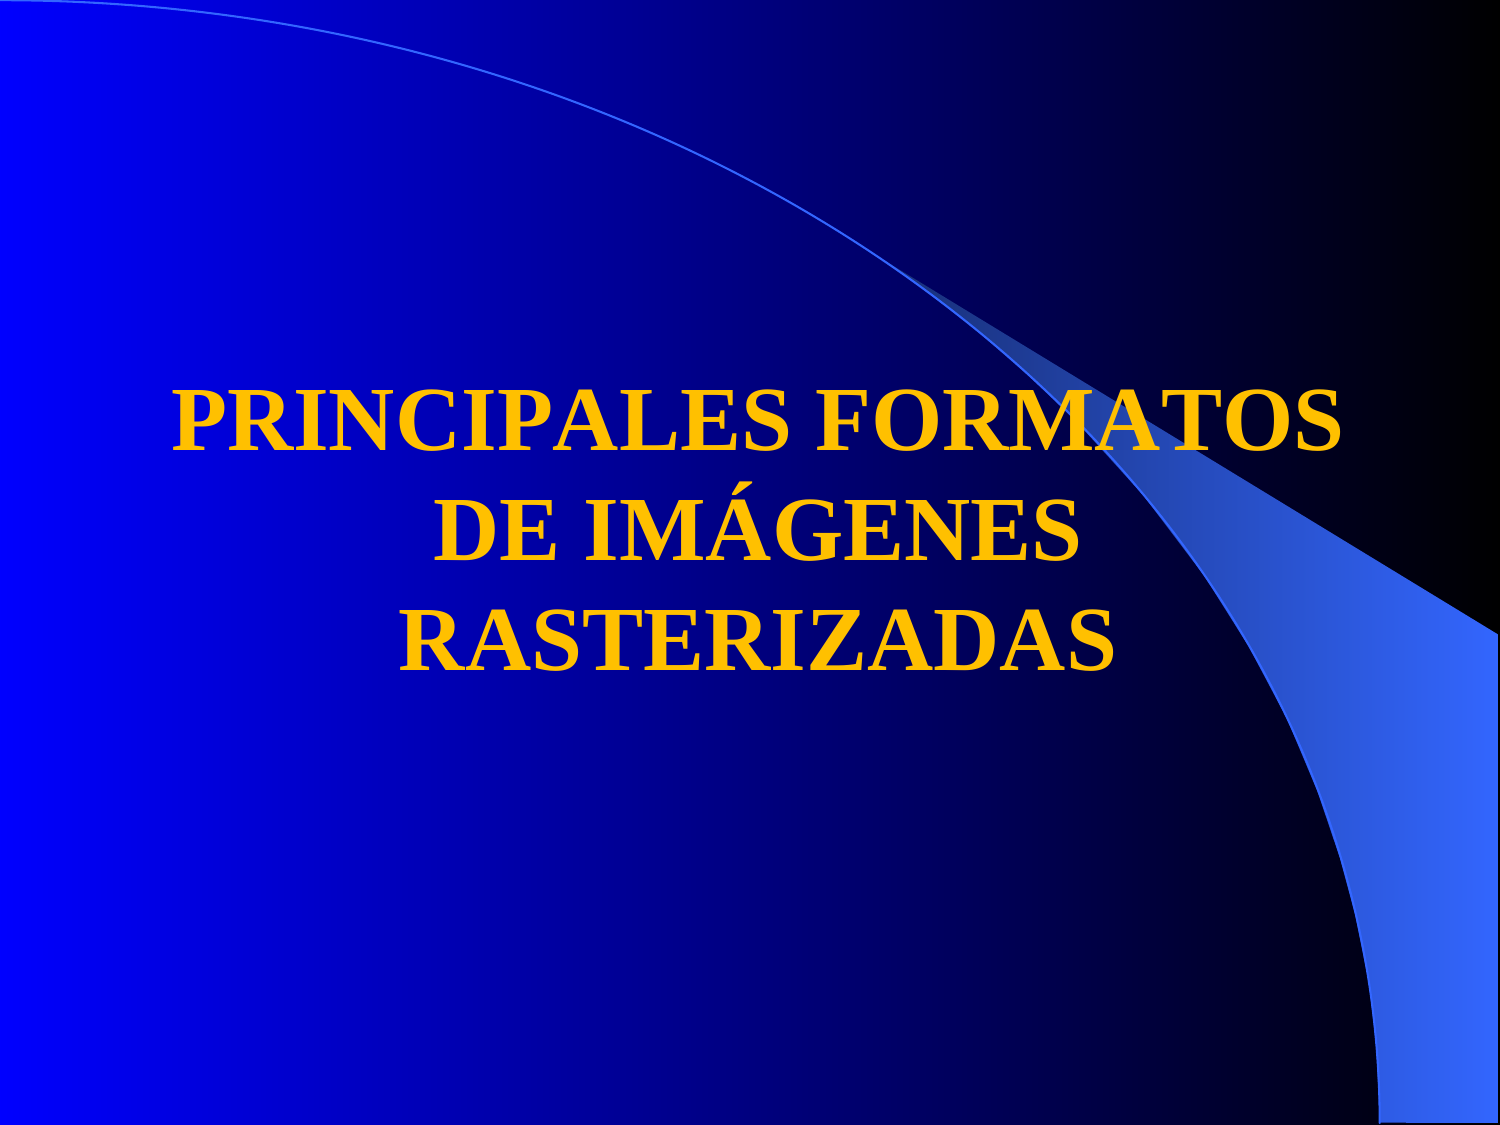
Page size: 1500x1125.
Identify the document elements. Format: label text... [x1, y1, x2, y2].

text_box PRINCIPALES FORMATOS DE IMÁGENES RASTERIZADAS [117, 351, 1401, 697]
